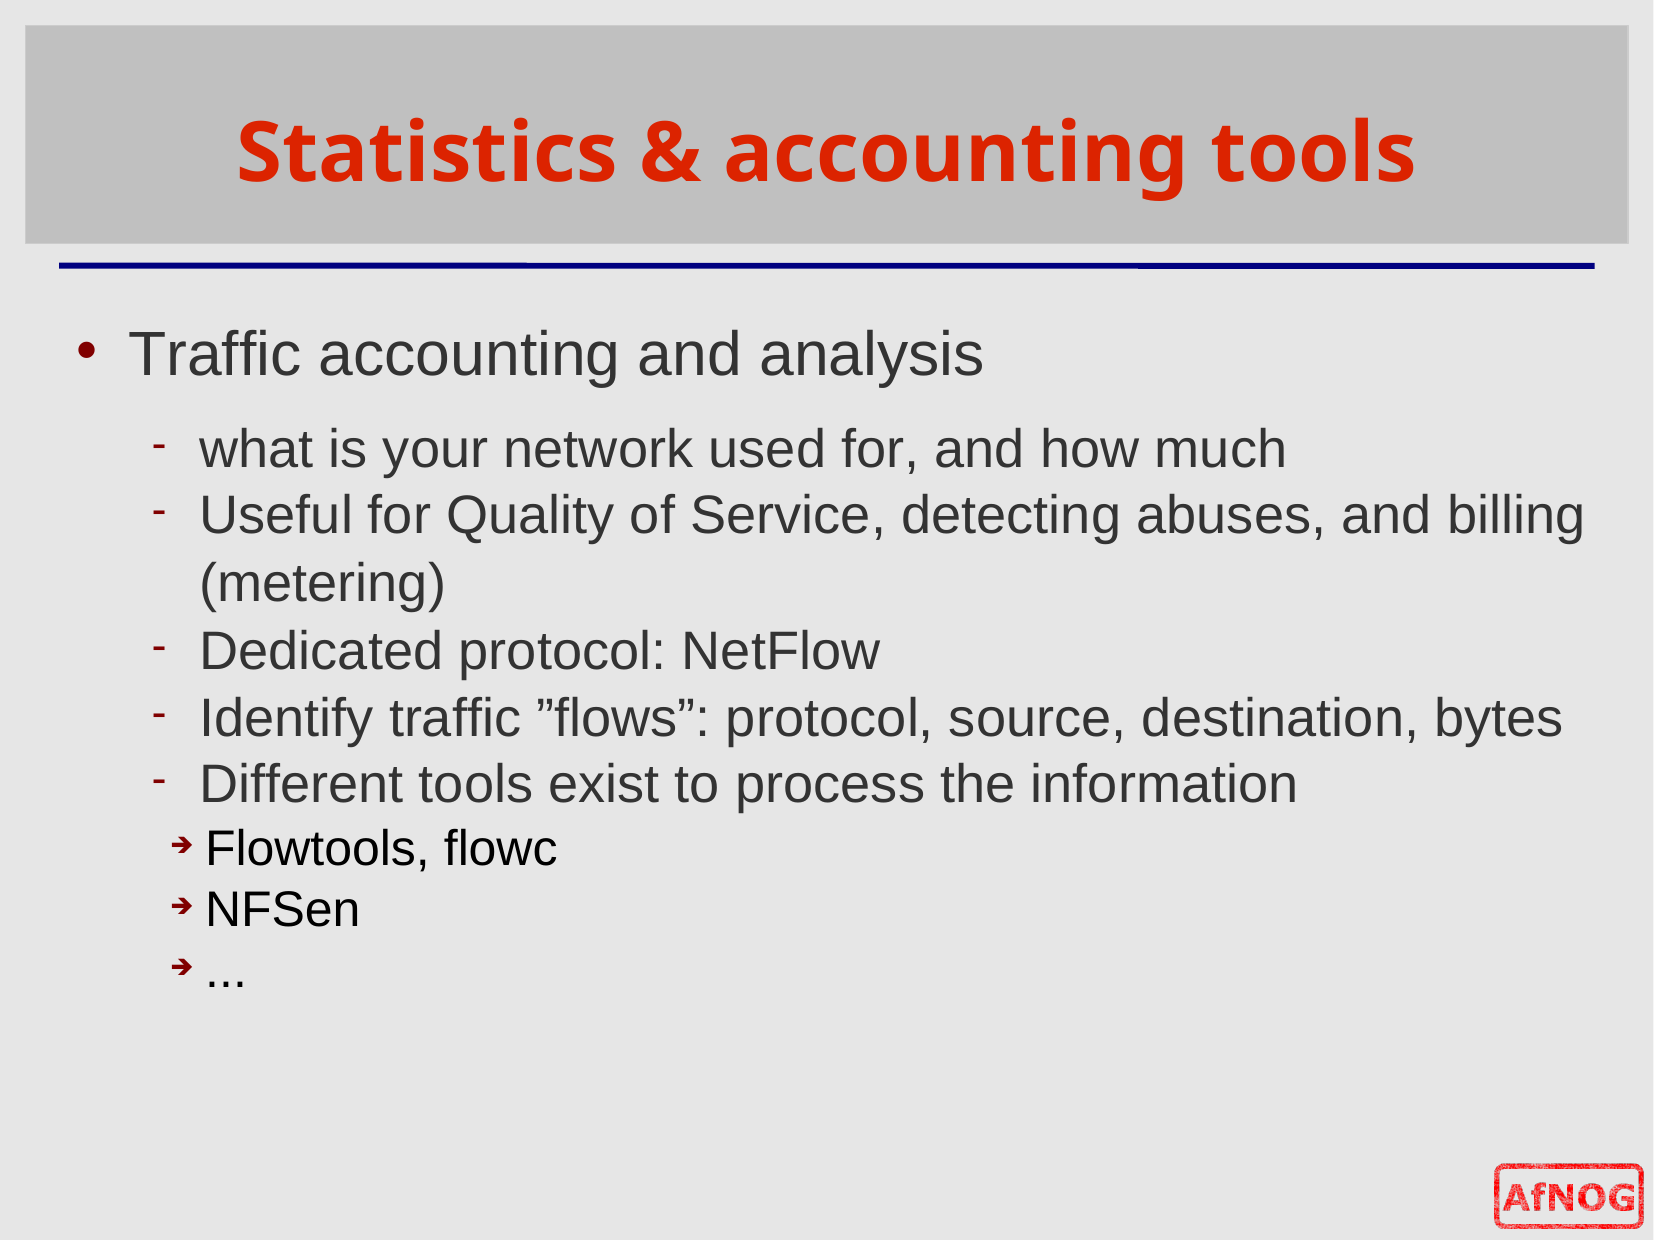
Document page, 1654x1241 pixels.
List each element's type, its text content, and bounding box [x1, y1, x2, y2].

picture [1494, 1163, 1644, 1229]
title Statistics & accounting tools [121, 46, 1534, 254]
list Traffic accounting and analysis what is your network used for, and how much Useful for Quality of Service, detecting abuses, and billing (metering)‏ Dedicated protocol: NetFlow Identify traffic ”flows”: protocol, source, destination, bytes Different tools exist to process the information Flowtools, flowc NFSen ... [59, 322, 1595, 1132]
